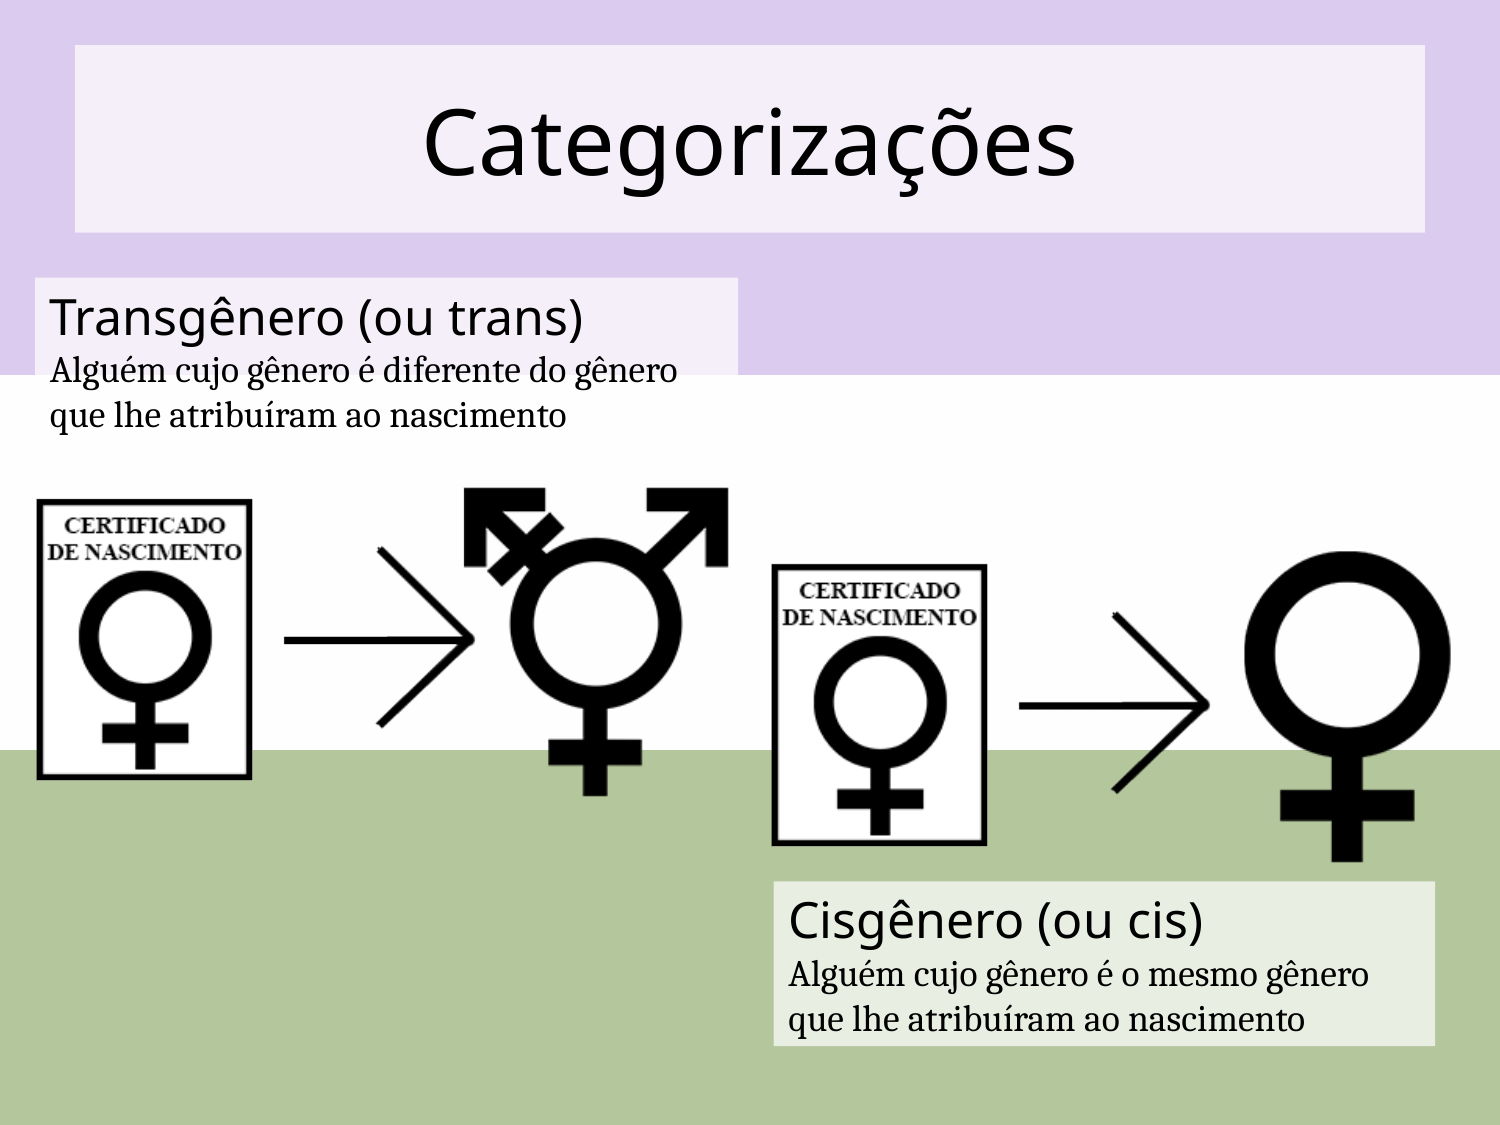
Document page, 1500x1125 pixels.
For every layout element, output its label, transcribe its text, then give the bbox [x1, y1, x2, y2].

text_box Transgênero (ou trans) Alguém cujo gênero é diferente do gênero que lhe atribuíram ao nascimento [35, 277, 739, 443]
title Categorizações [75, 45, 1425, 233]
text_box Cisgênero (ou cis) Alguém cujo gênero é o mesmo gênero que lhe atribuíram ao nascimento [773, 881, 1436, 1047]
picture [26, 485, 730, 798]
picture [761, 550, 1465, 864]
